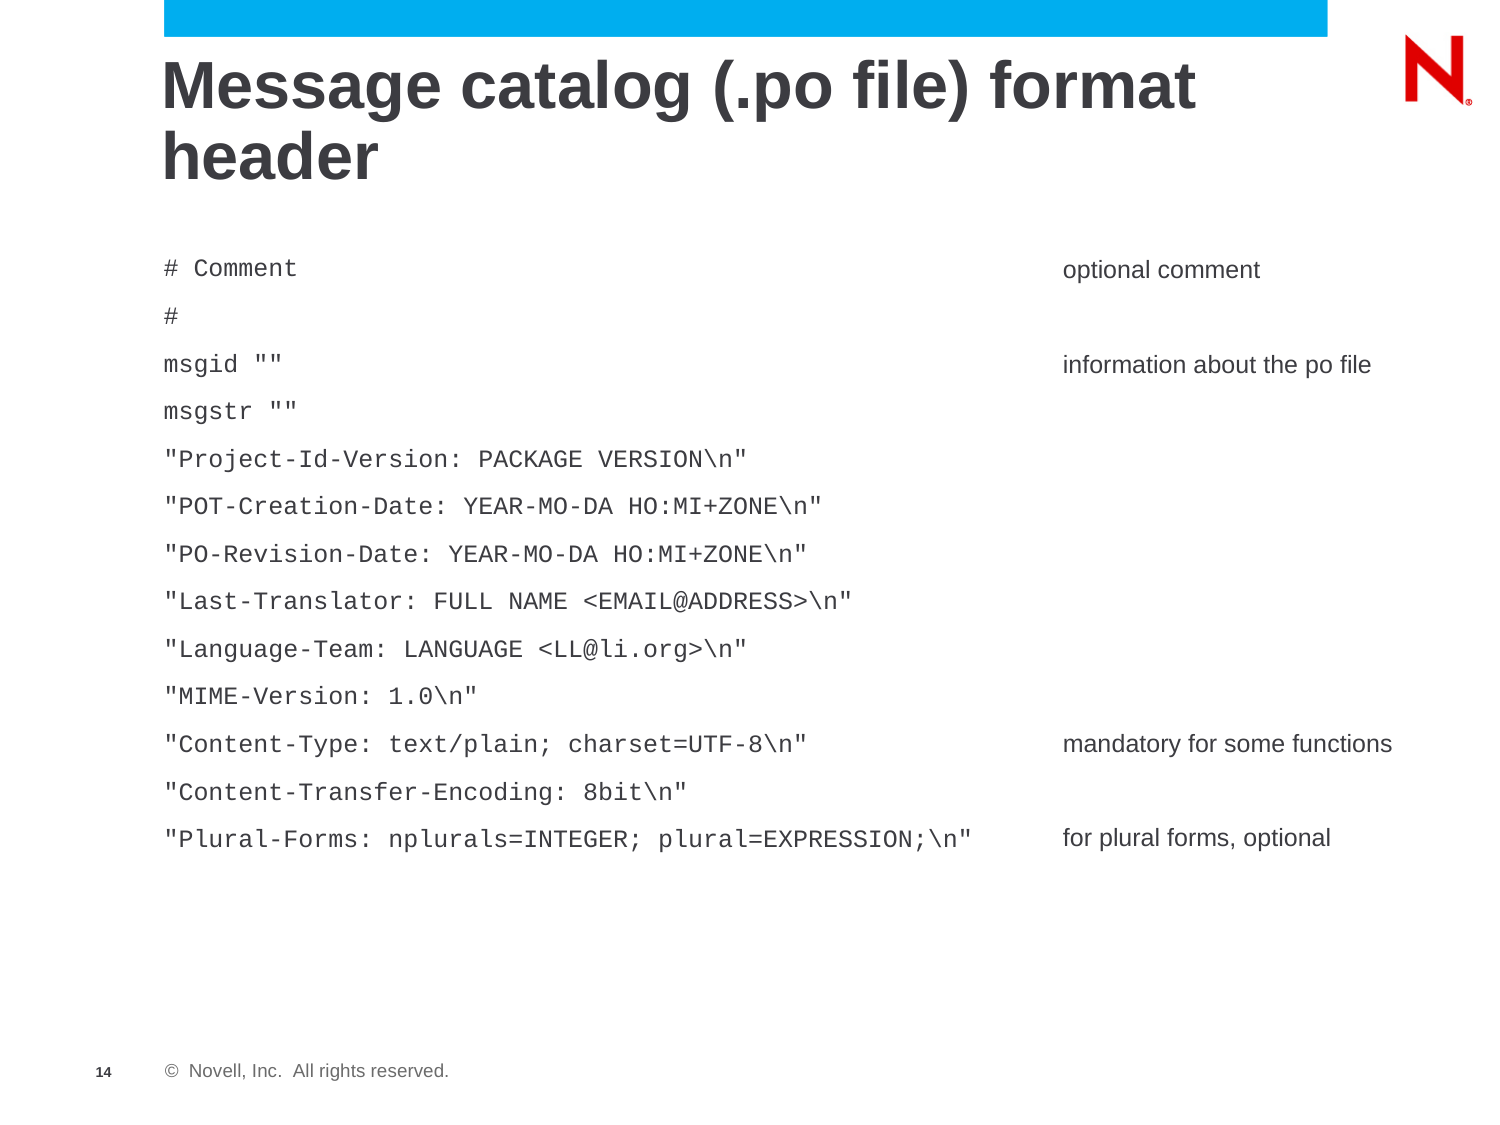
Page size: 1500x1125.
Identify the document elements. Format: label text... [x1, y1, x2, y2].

list optional comment information about the po file mandatory for some functions for plural forms, optional [1062, 254, 1404, 986]
list # Comment # msgid "" msgstr "" "Project-Id-Version: PACKAGE VERSION\n" "POT-Creation-Date: YEAR-MO-DA HO:MI+ZONE\n" "PO-Revision-Date: YEAR-MO-DA HO:MI+ZONE\n" "Last-Translator: FULL NAME <EMAIL@ADDRESS>\n" "Language-Team: LANGUAGE <LL@li.org>\n" "MIME-Version: 1.0\n" "Content-Type: text/plain; charset=UTF-8\n" "Content-Transfer-Encoding: 8bit\n" "Plural-Forms: nplurals=INTEGER; plural=EXPRESSION;\n" [163, 254, 1034, 986]
picture [1403, 32, 1473, 107]
title Message catalog (.po file) format header [161, 41, 1383, 205]
